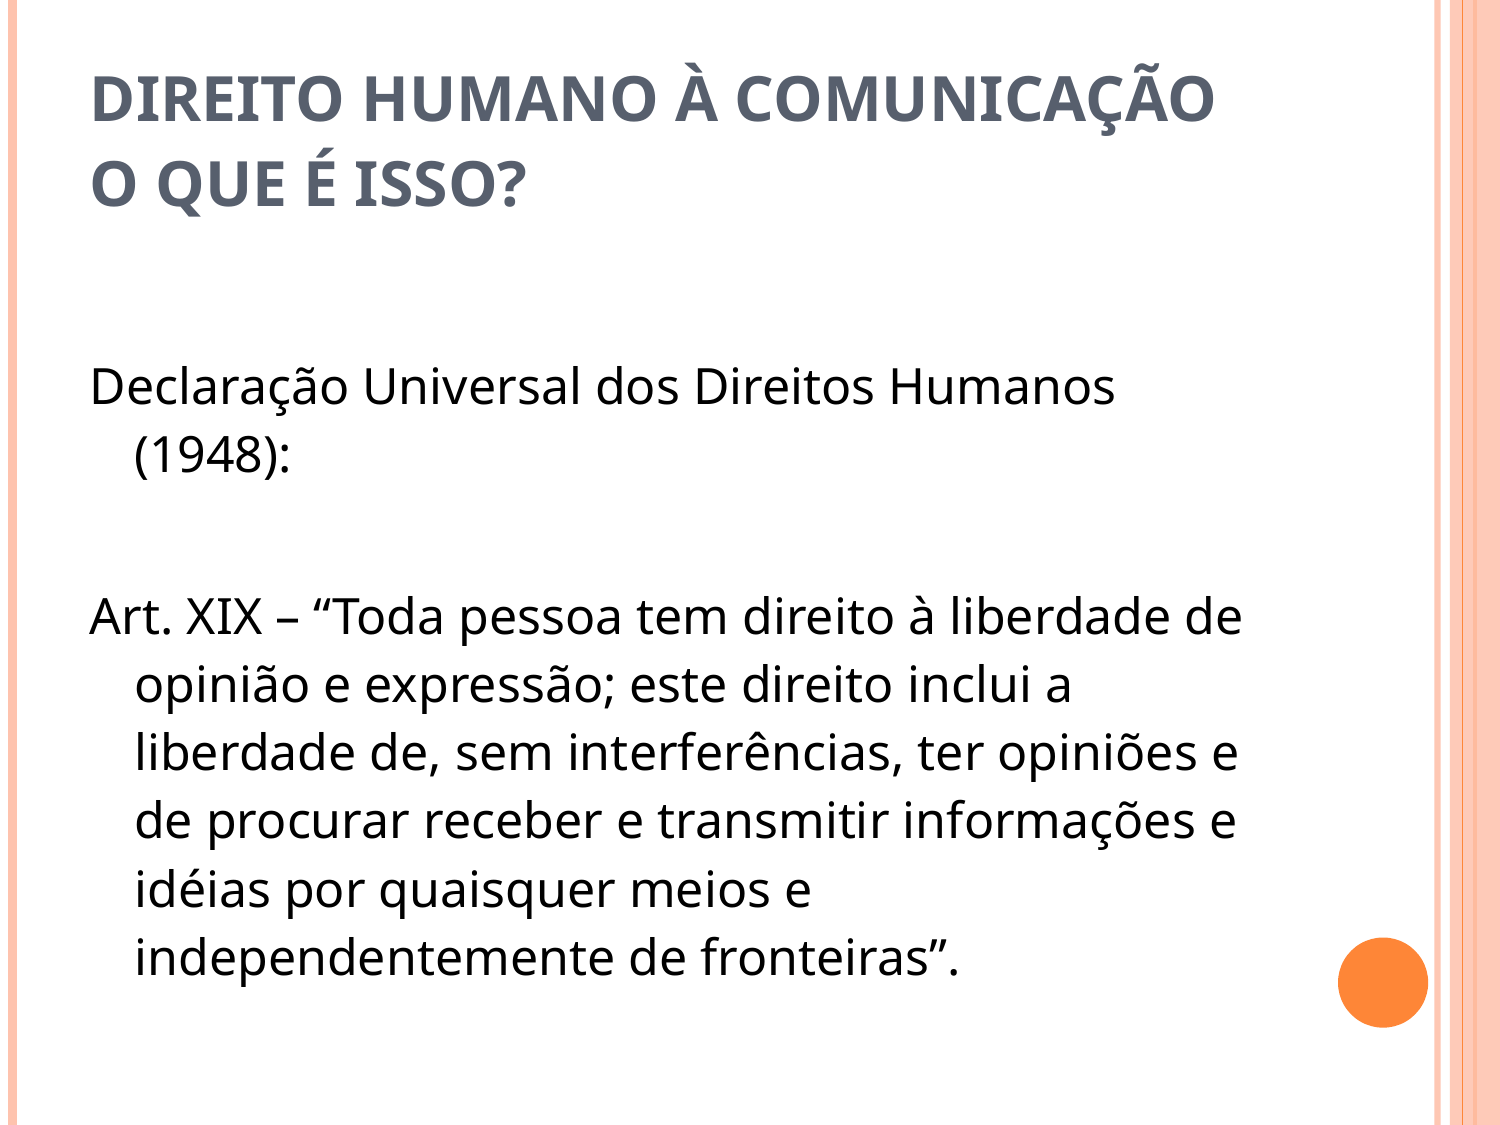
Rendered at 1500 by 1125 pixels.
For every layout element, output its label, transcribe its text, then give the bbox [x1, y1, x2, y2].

title DIREITO HUMANO À COMUNICAÇÃO O QUE É ISSO? [74, 0, 1300, 233]
list Declaração Universal dos Direitos Humanos (1948): Art. XIX – “Toda pessoa tem direito à liberdade de opinião e expressão; este direito inclui a liberdade de, sem interferências, ter opiniões e de procurar receber e transmitir informações e idéias por quaisquer meios e independentemente de fronteiras”. [74, 262, 1300, 1063]
